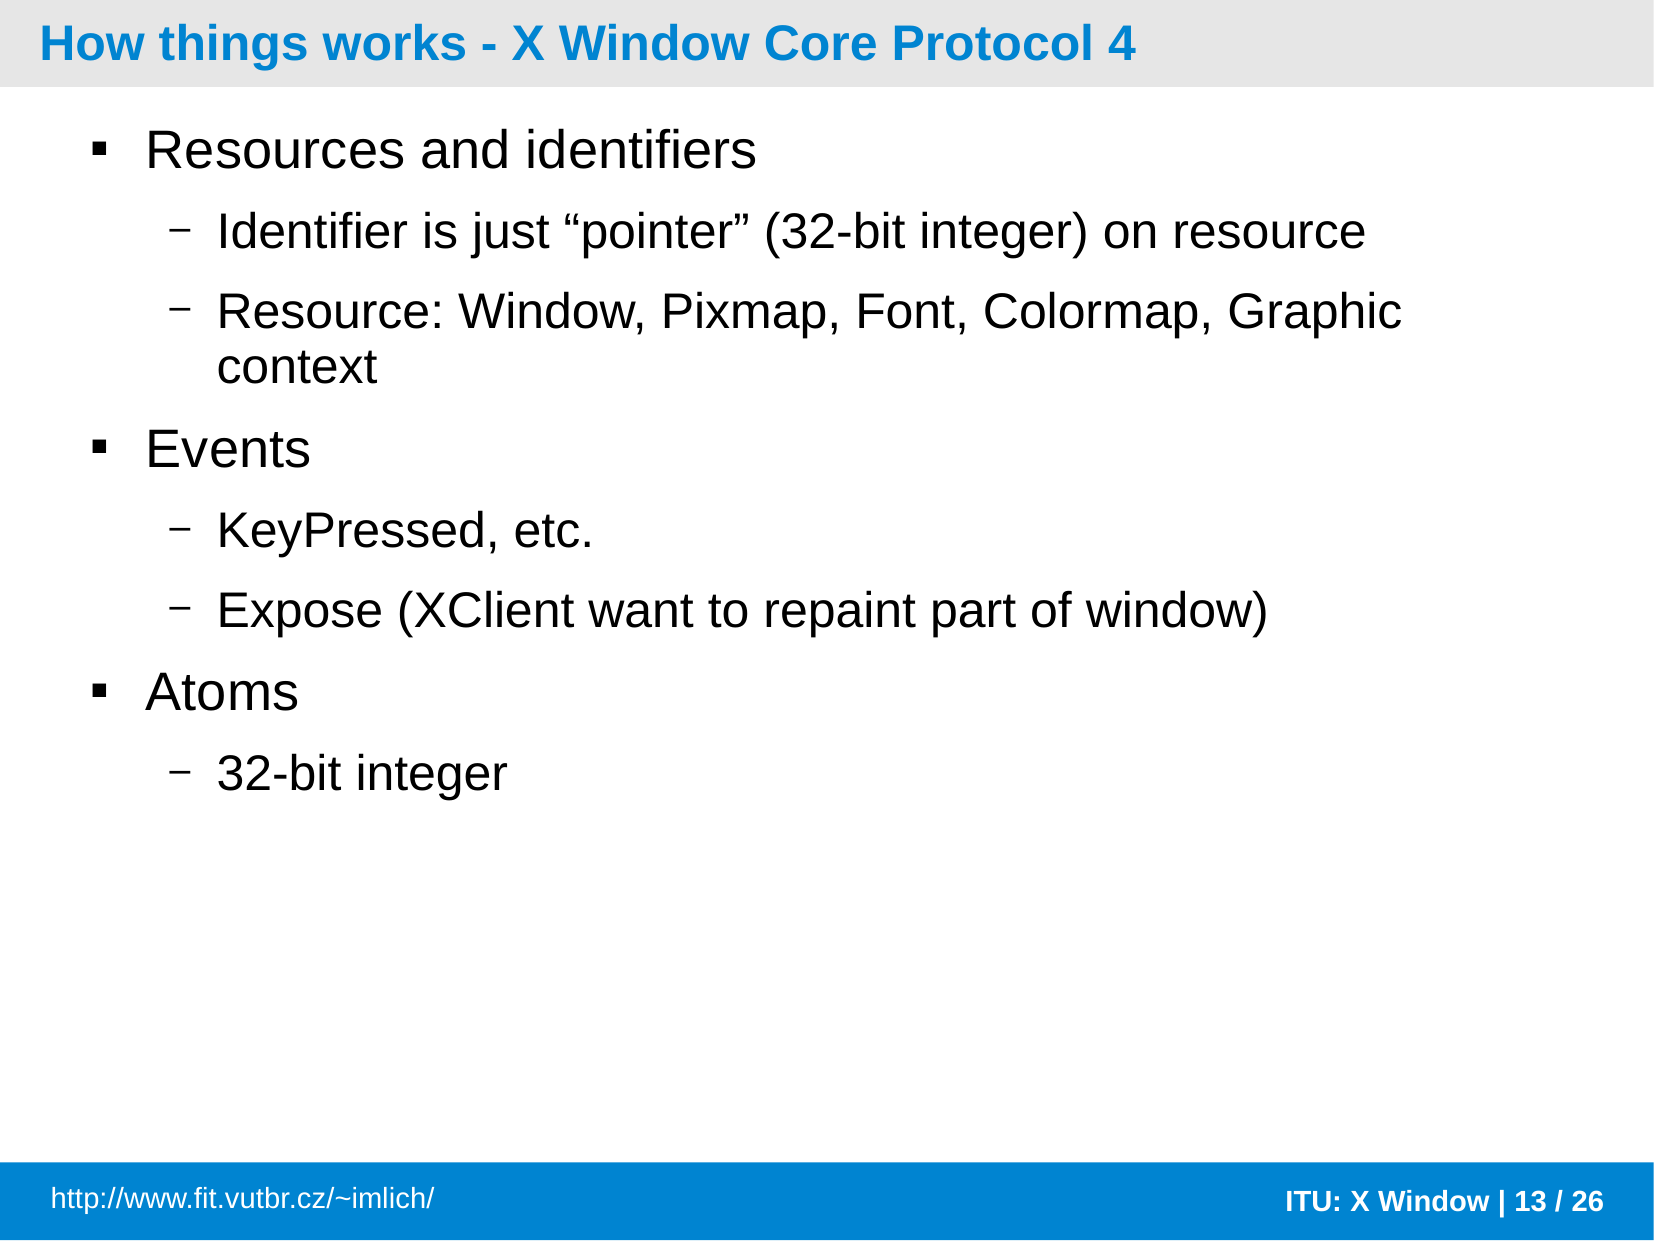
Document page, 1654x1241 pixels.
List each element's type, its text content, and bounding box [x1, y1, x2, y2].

title How things works - X Window Core Protocol 4 [39, 5, 1615, 81]
list Resources and identifiers Identifier is just “pointer” (32-bit integer) on resource Resource: Window, Pixmap, Font, Colormap, Graphic context Events KeyPressed, etc. Expose (XClient want to repaint part of window) Atoms 32-bit integer [75, 119, 1564, 1111]
